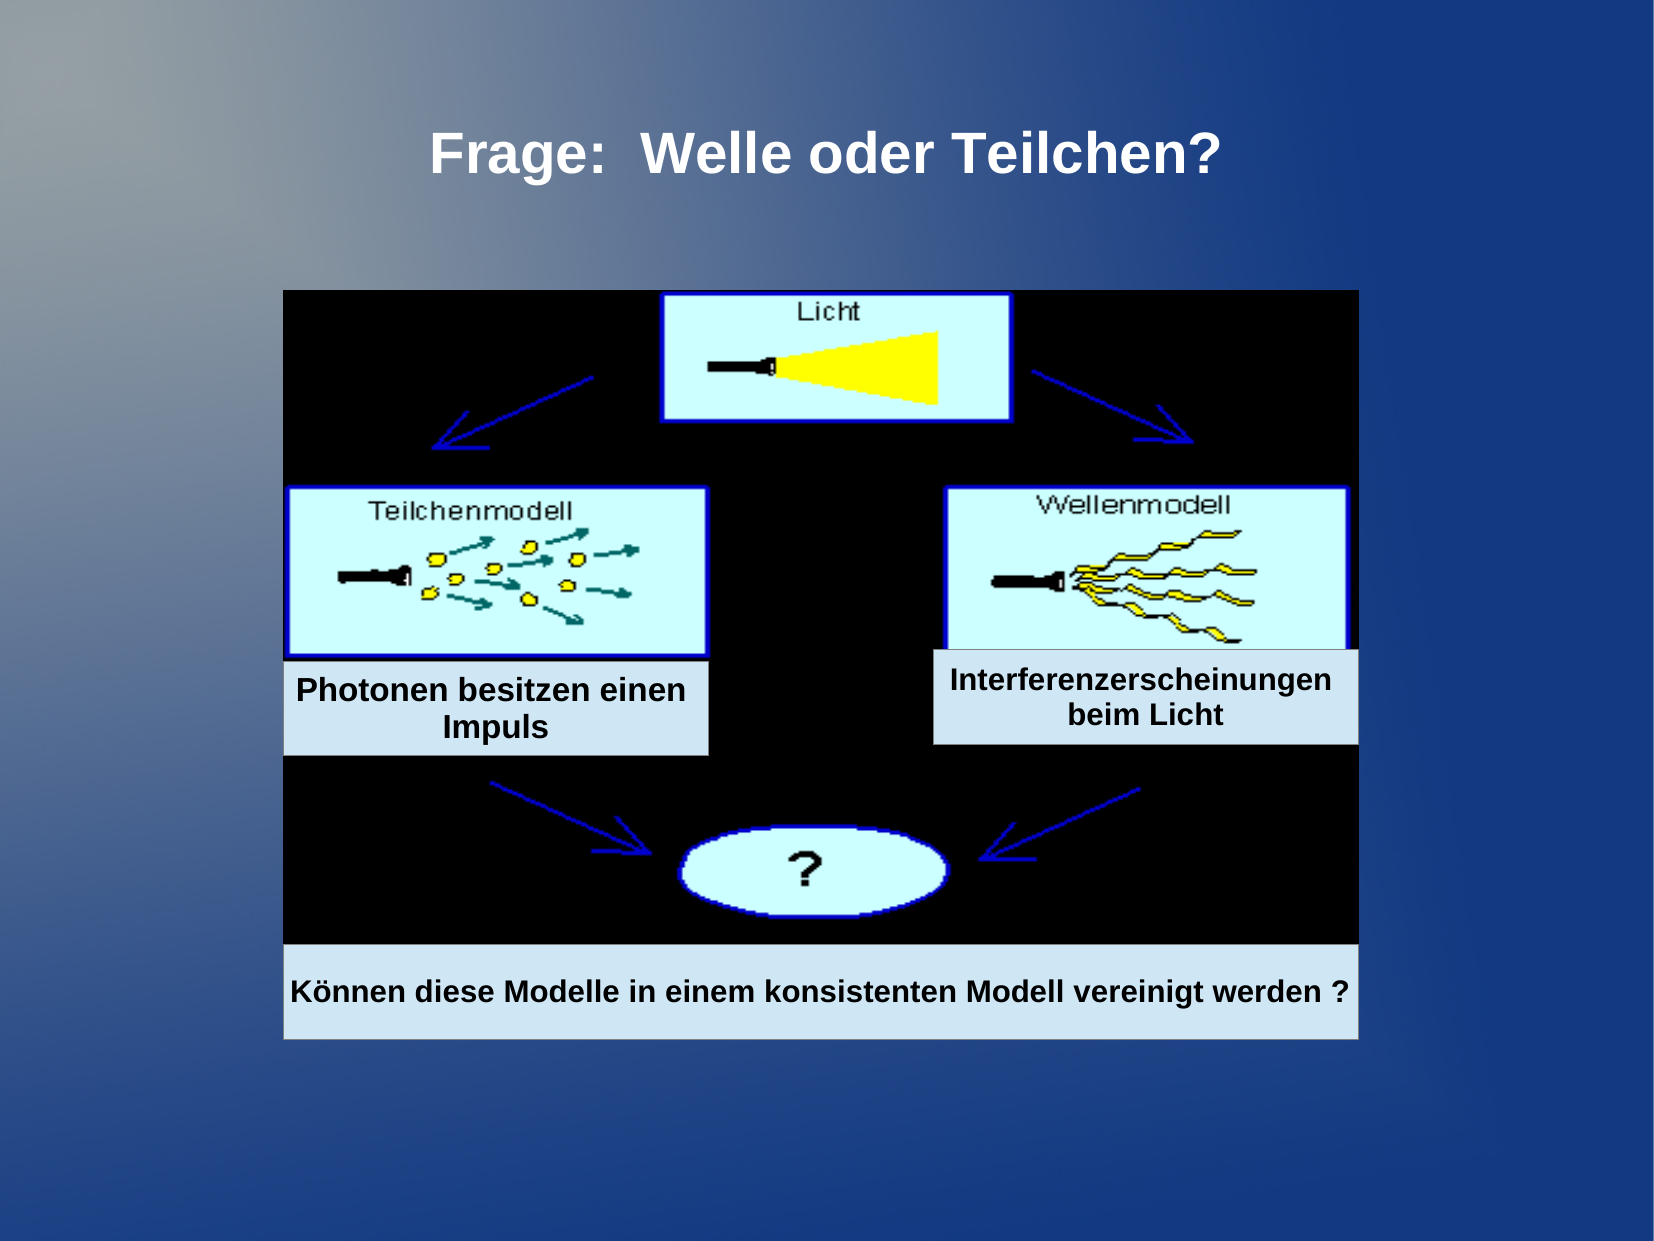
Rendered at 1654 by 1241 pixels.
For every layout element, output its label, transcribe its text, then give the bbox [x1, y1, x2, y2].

text_box Können diese Modelle in einem konsistenten Modell vereinigt werden ? [283, 944, 1359, 1040]
title Frage: Welle oder Teilchen? [82, 49, 1571, 257]
picture [0, 0, 1654, 1241]
text_box Photonen besitzen einen Impuls [283, 661, 709, 756]
text_box Interferenzerscheinungen beim Licht [933, 649, 1359, 745]
